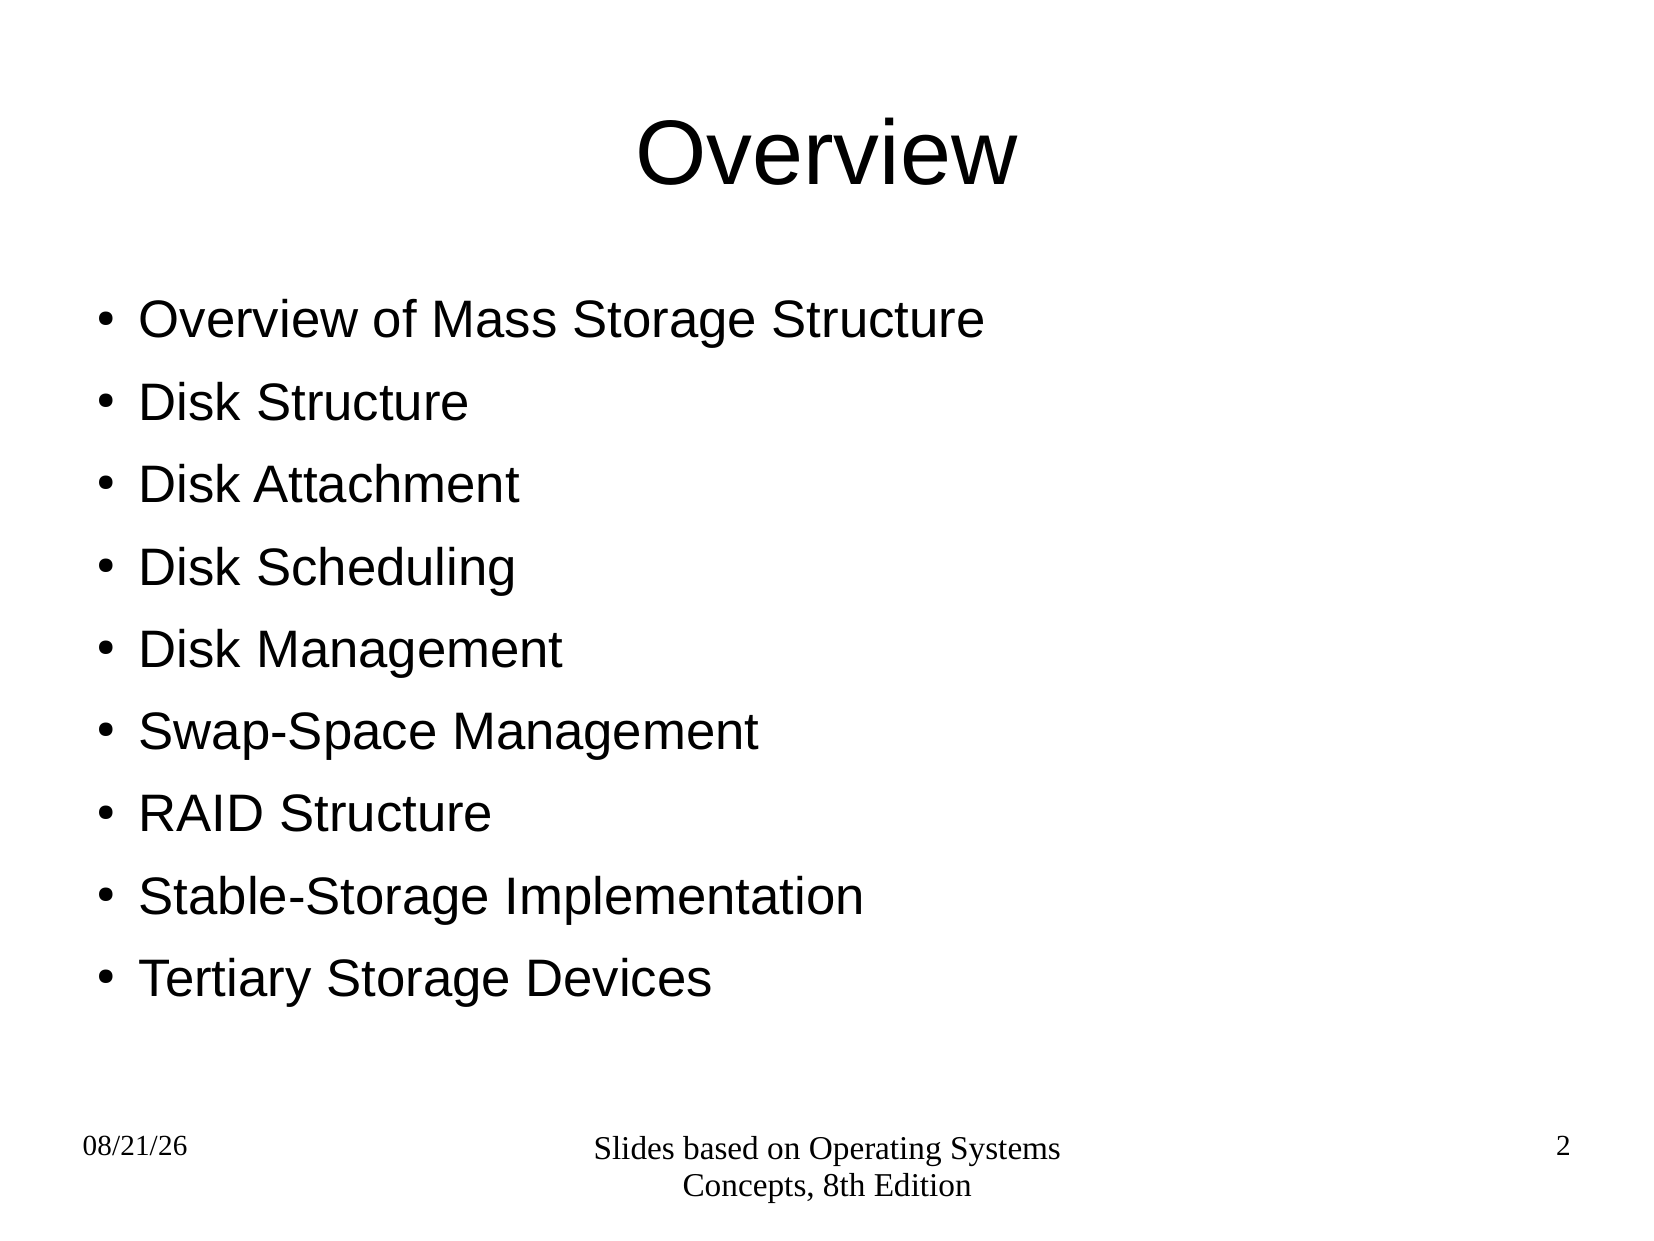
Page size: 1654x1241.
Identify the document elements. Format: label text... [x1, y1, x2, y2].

title Overview [82, 49, 1571, 257]
list Overview of Mass Storage Structure Disk Structure Disk Attachment Disk Scheduling Disk Management Swap-Space Management RAID Structure Stable-Storage Implementation Tertiary Storage Devices [82, 290, 1571, 1010]
